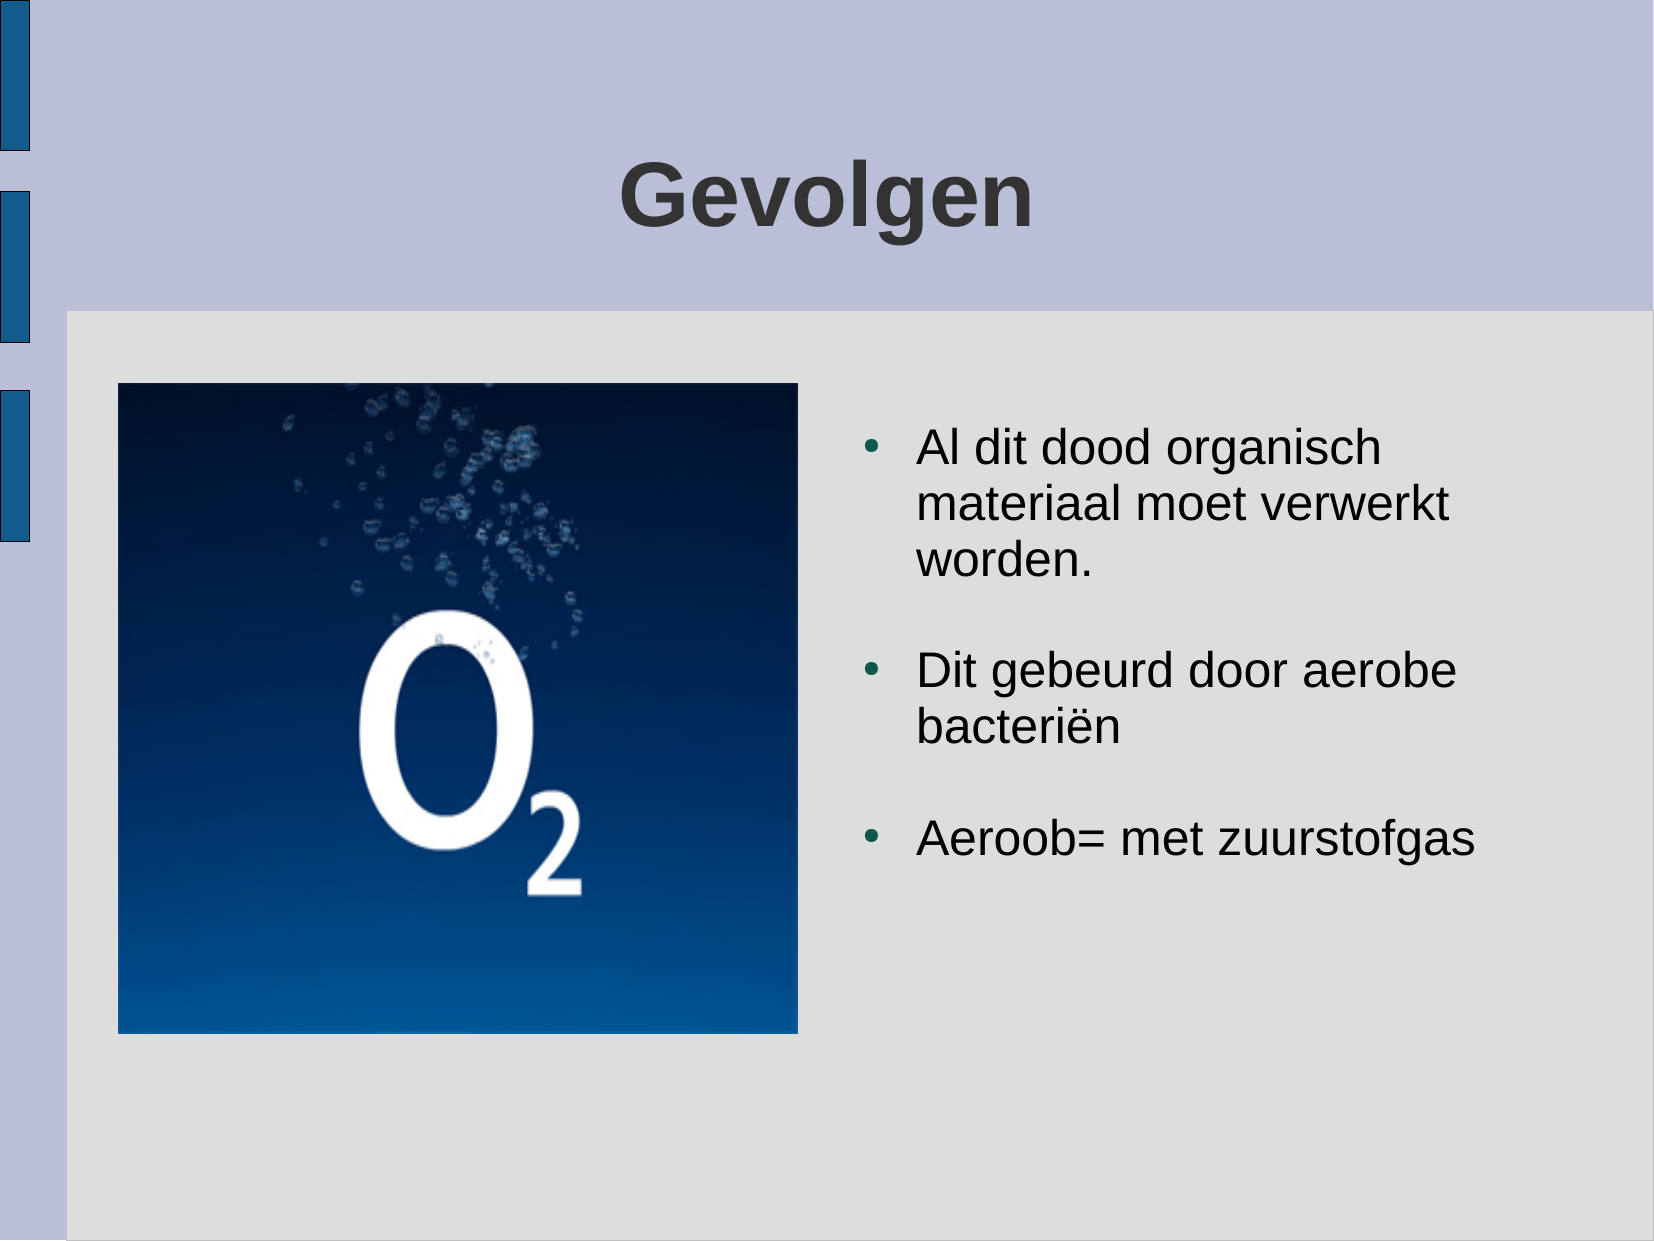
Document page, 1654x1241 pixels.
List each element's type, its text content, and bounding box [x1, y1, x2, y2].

picture [118, 344, 811, 1127]
list Al dit dood organisch materiaal moet verwerkt worden. Dit gebeurd door aerobe bacteriën Aeroob= met zuurstofgas [845, 344, 1535, 1112]
title Gevolgen [121, 98, 1534, 291]
